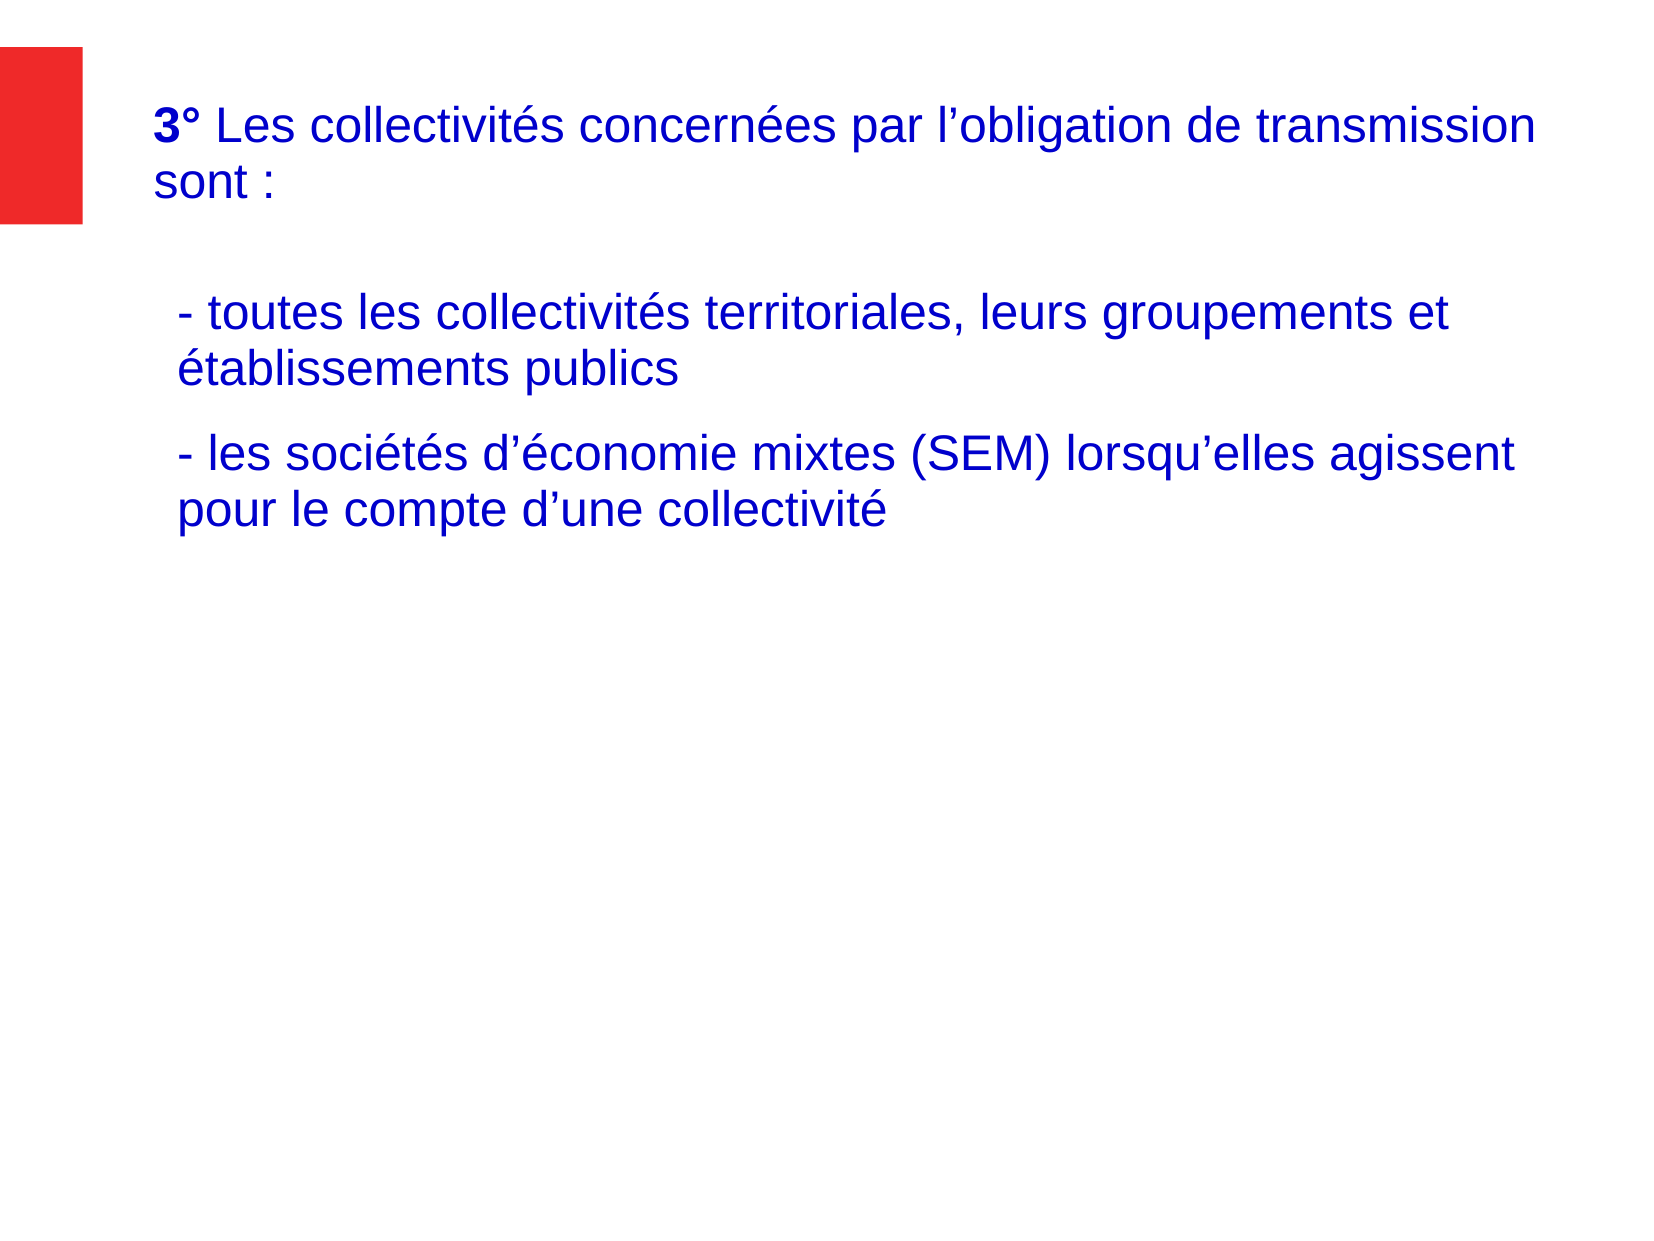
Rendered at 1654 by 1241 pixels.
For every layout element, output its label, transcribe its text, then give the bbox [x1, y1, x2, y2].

list - toutes les collectivités territoriales, leurs groupements et établissements publics - les sociétés d’économie mixtes (SEM) lorsqu’elles agissent pour le compte d’une collectivité [106, 284, 1524, 1004]
title 3° Les collectivités concernées par l’obligation de transmission sont : [118, 49, 1571, 257]
